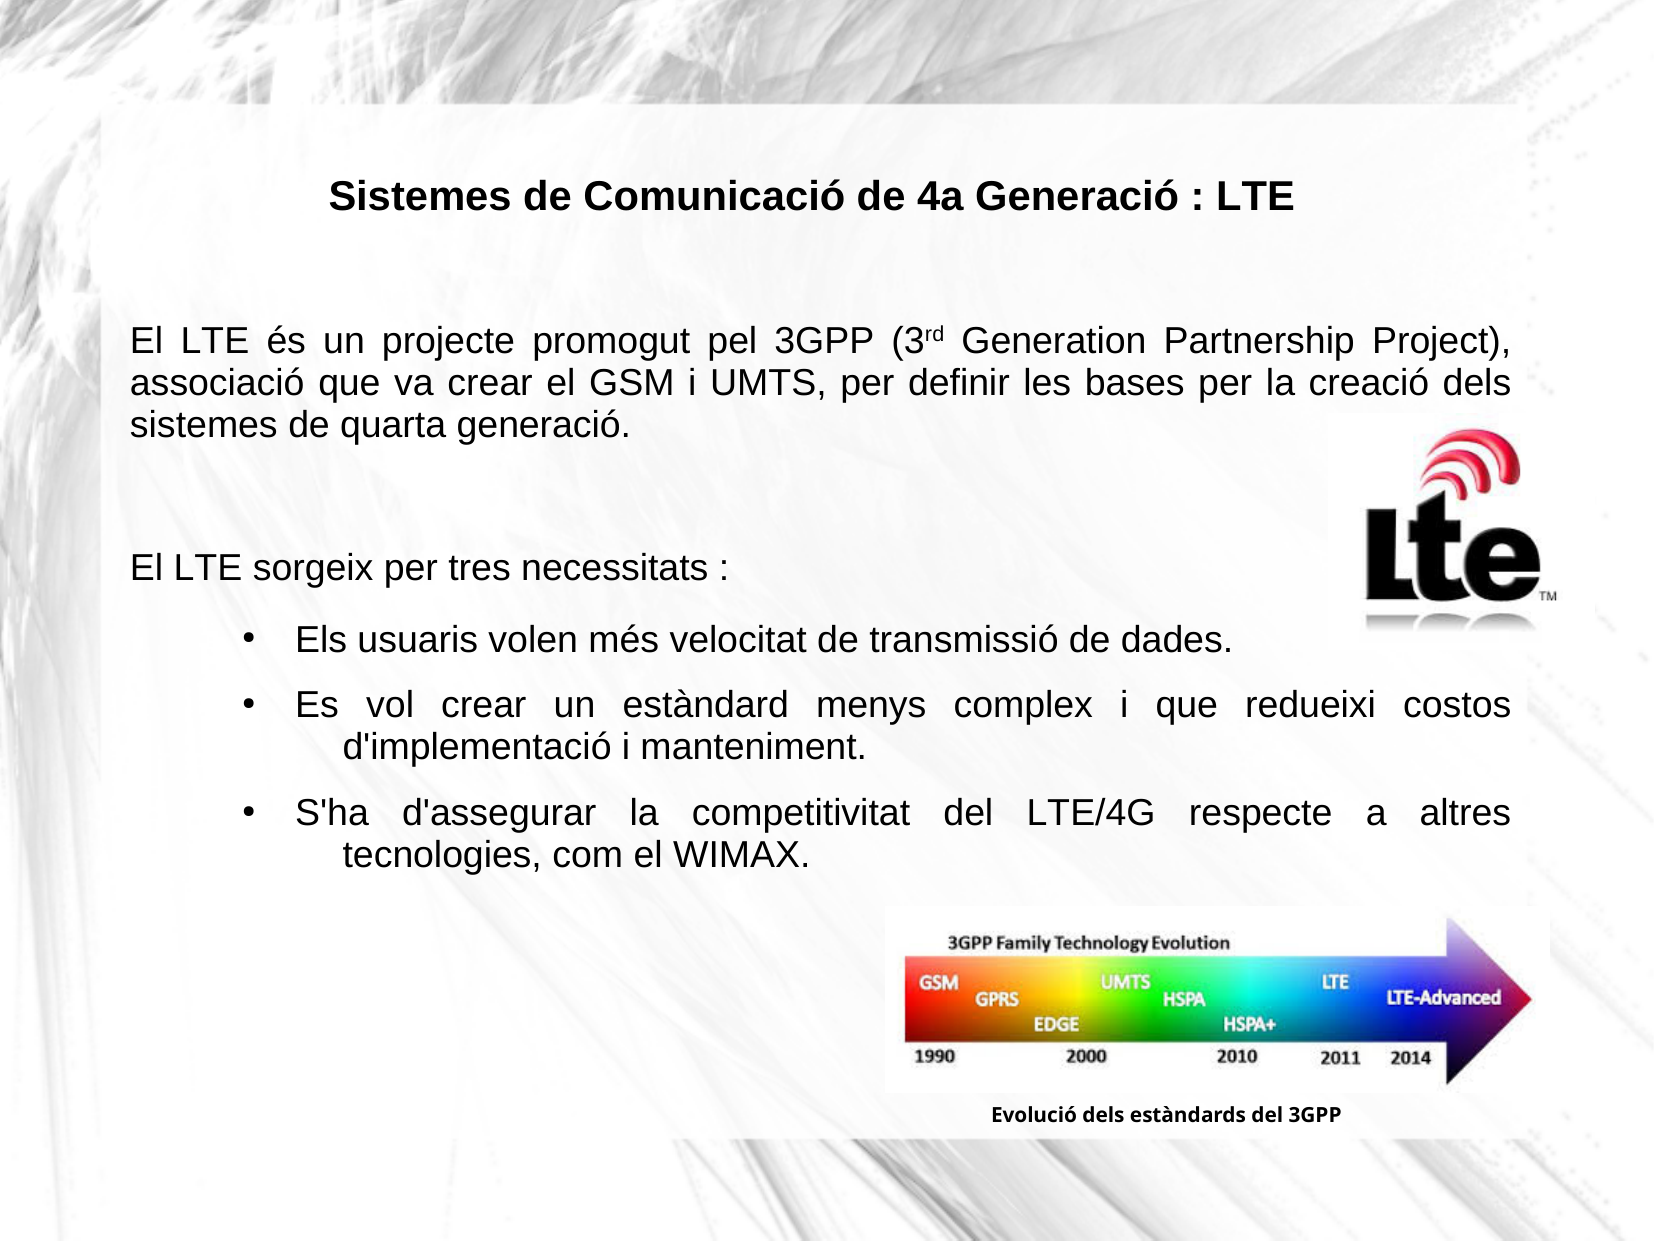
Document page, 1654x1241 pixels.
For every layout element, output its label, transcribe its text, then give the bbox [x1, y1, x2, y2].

picture [0, 0, 1654, 1241]
text_box Evolució dels estàndards del 3GPP [944, 1093, 1388, 1137]
title Sistemes de Comunicació de 4a Generació : LTE [118, 112, 1506, 281]
list El LTE és un projecte promogut pel 3GPP (3rd Generation Partnership Project), associació que va crear el GSM i UMTS, per definir les bases per la creació dels sistemes de quarta generació. El LTE sorgeix per tres necessitats : Els usuaris volen més velocitat de transmissió de dades. Es vol crear un estàndard menys complex i que redueixi costos d'implementació i manteniment. S'ha d'assegurar la competitivitat del LTE/4G respecte a altres tecnologies, com el WIMAX. [59, 319, 1512, 945]
